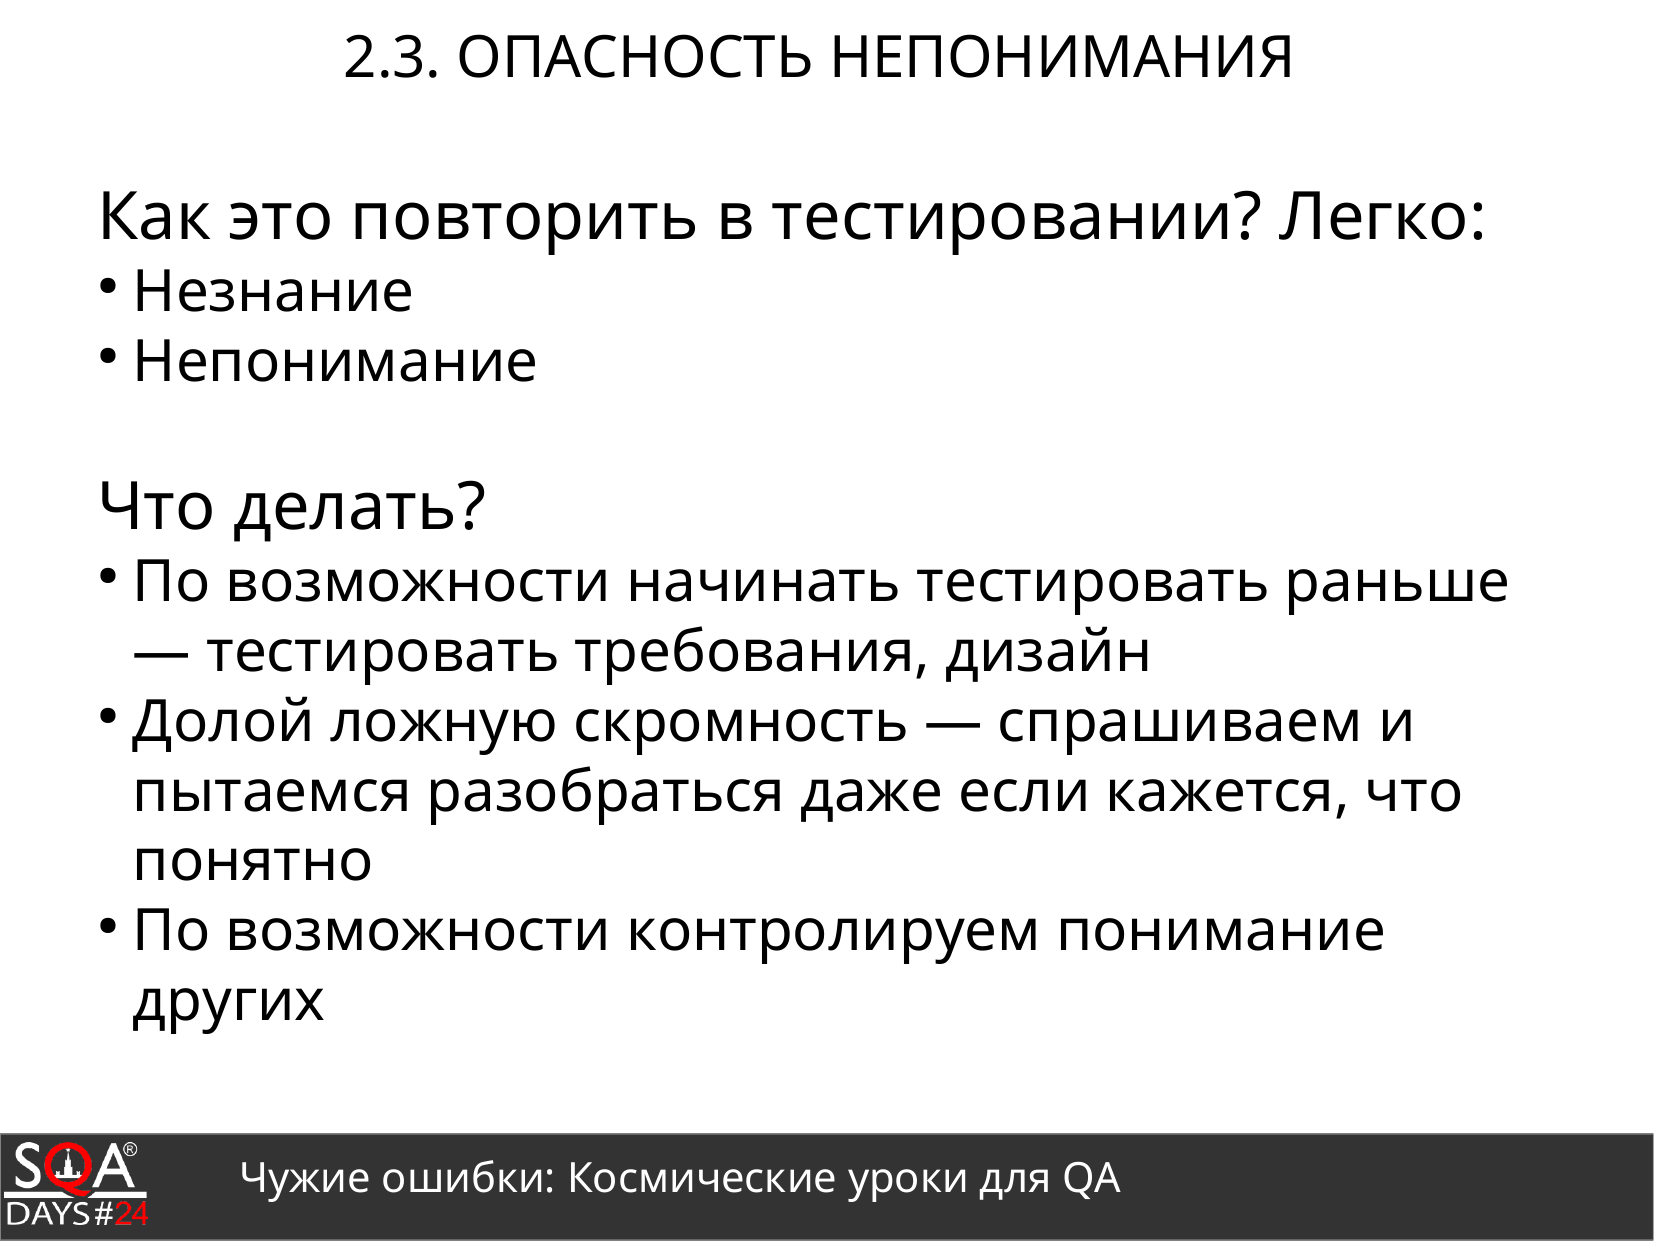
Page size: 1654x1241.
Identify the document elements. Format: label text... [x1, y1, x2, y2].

text_box [0, 1133, 1654, 1241]
text_box Как это повторить в тестировании? Легко: Незнание Непонимание Что делать? По возможности начинать тестировать раньше — тестировать требования, дизайн Долой ложную скромность — спрашиваем и пытаемся разобраться даже если кажется, что понятно По возможности контролируем понимание других [82, 165, 1571, 1040]
text_box Чужие ошибки: Космические уроки для QA [224, 1145, 1607, 1229]
text_box 2.3. ОПАСНОСТЬ НЕПОНИМАНИЯ [329, 11, 1325, 97]
picture [4, 1142, 148, 1225]
